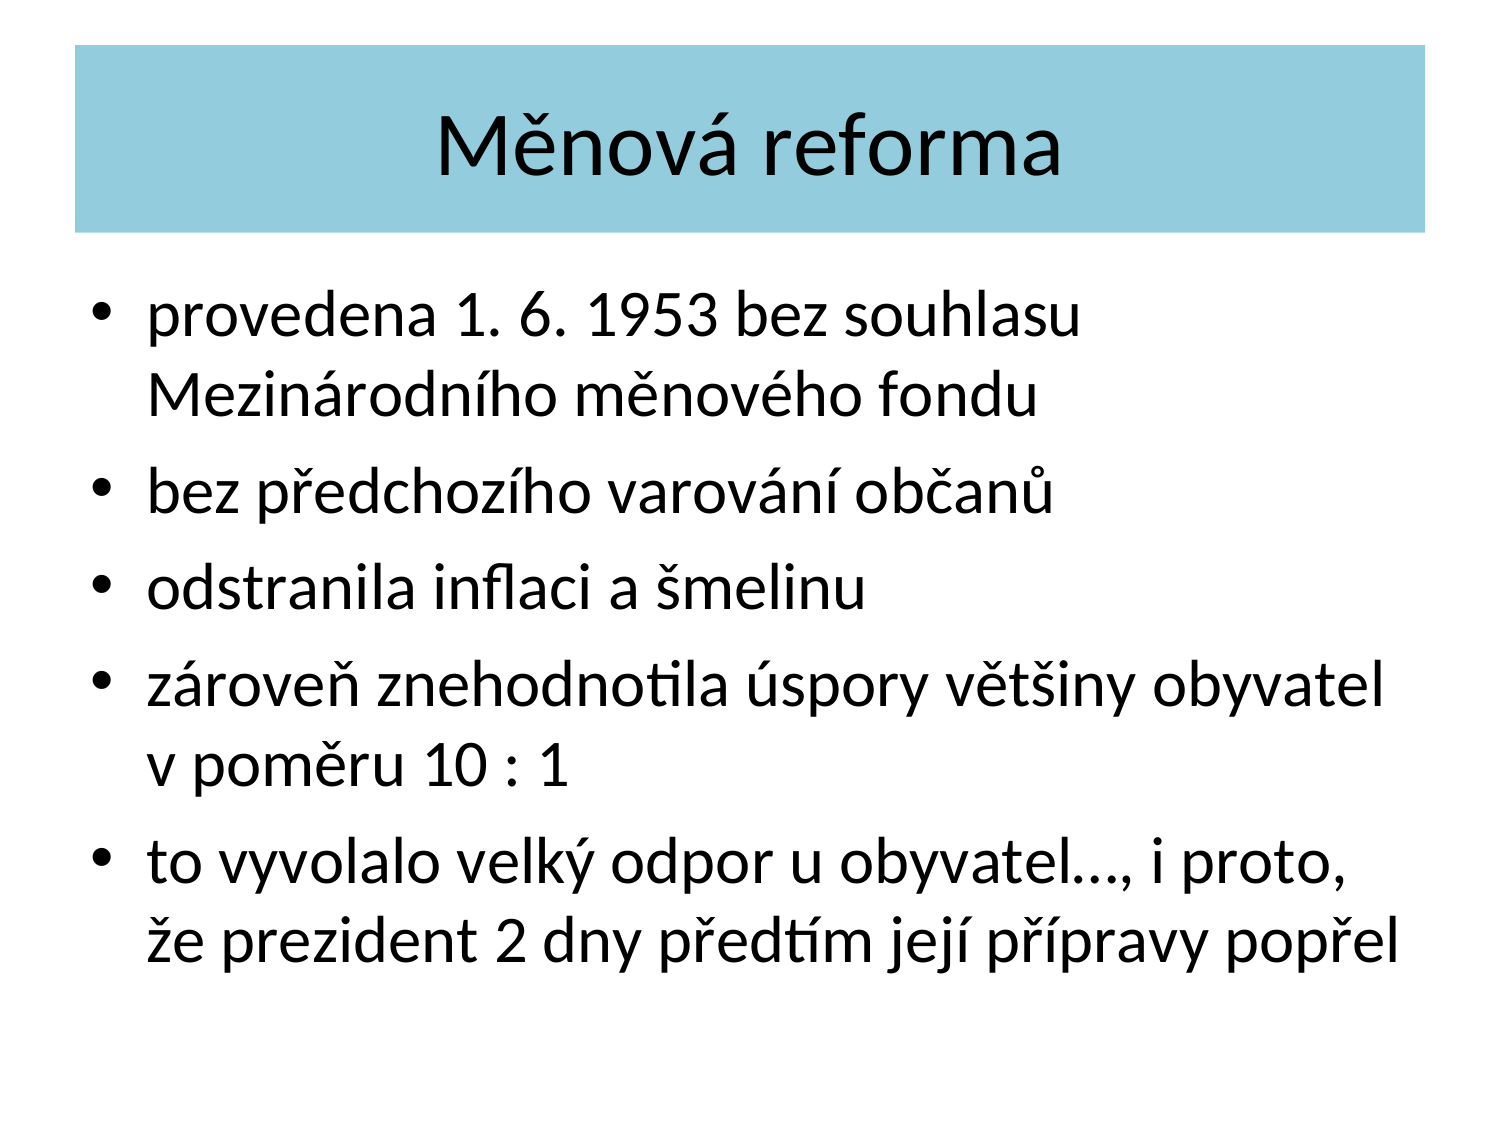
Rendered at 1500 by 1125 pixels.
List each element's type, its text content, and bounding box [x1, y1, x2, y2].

list provedena 1. 6. 1953 bez souhlasu Mezinárodního měnového fondu bez předchozího varování občanů odstranila inflaci a šmelinu zároveň znehodnotila úspory většiny obyvatel v poměru 10 : 1 to vyvolalo velký odpor u obyvatel…, i proto, že prezident 2 dny předtím její přípravy popřel [75, 262, 1426, 1006]
title Měnová reforma [75, 45, 1426, 233]
